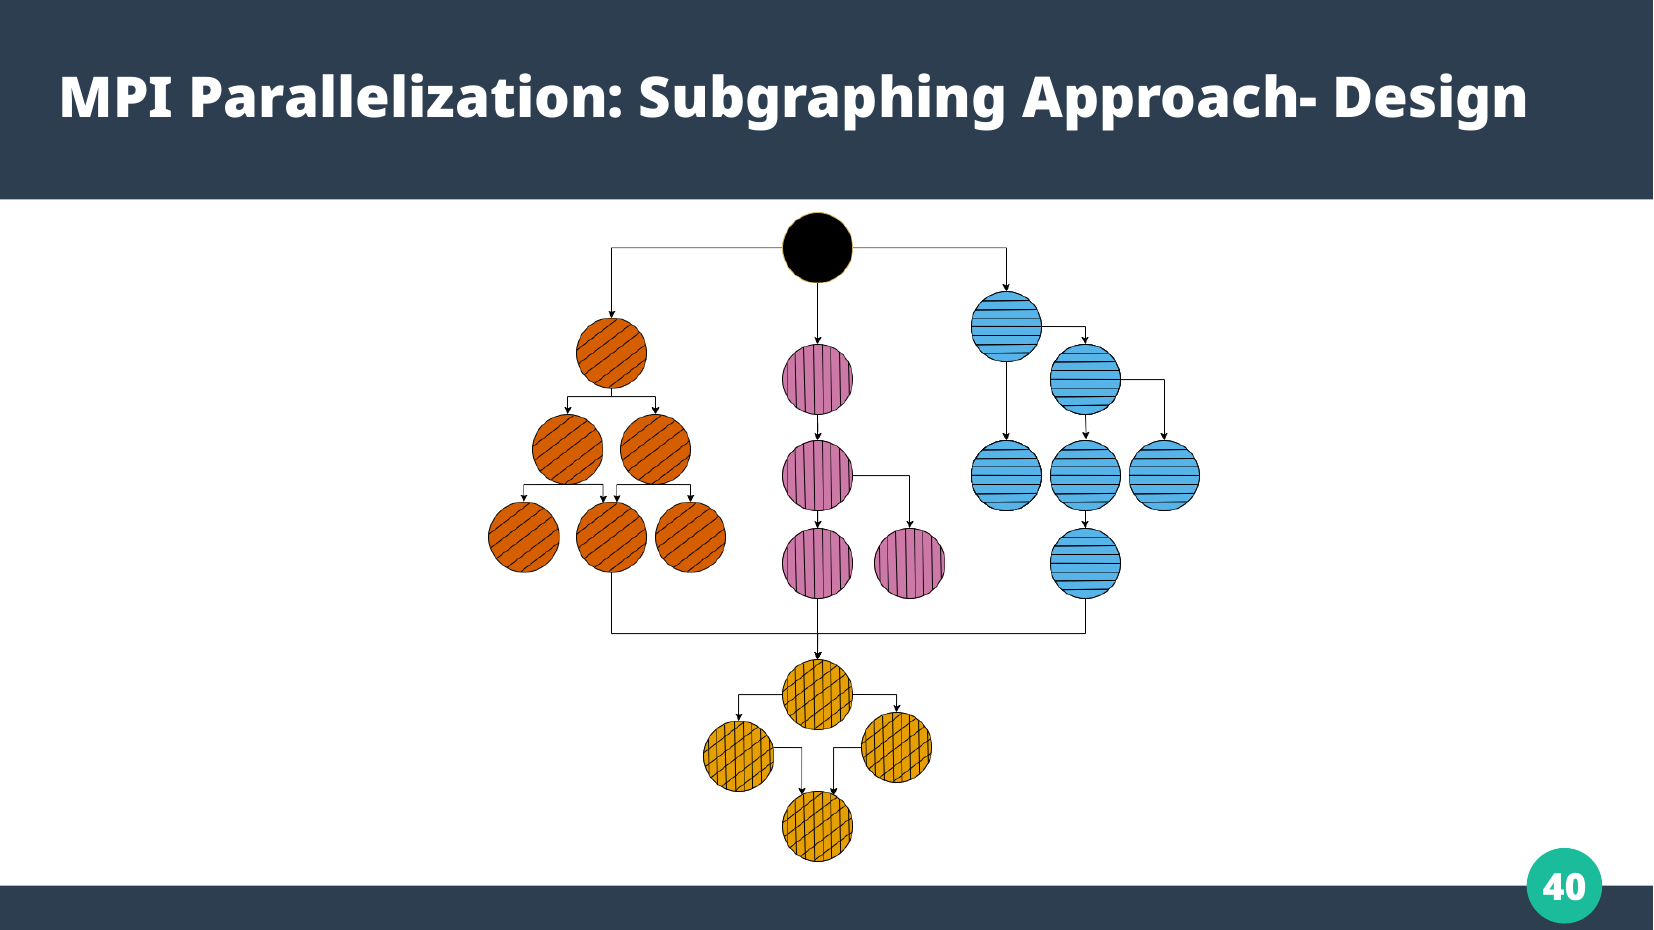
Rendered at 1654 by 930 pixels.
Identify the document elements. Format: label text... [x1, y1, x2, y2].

picture [488, 212, 1201, 863]
title MPI Parallelization: Subgraphing Approach- Design [58, 36, 1594, 155]
